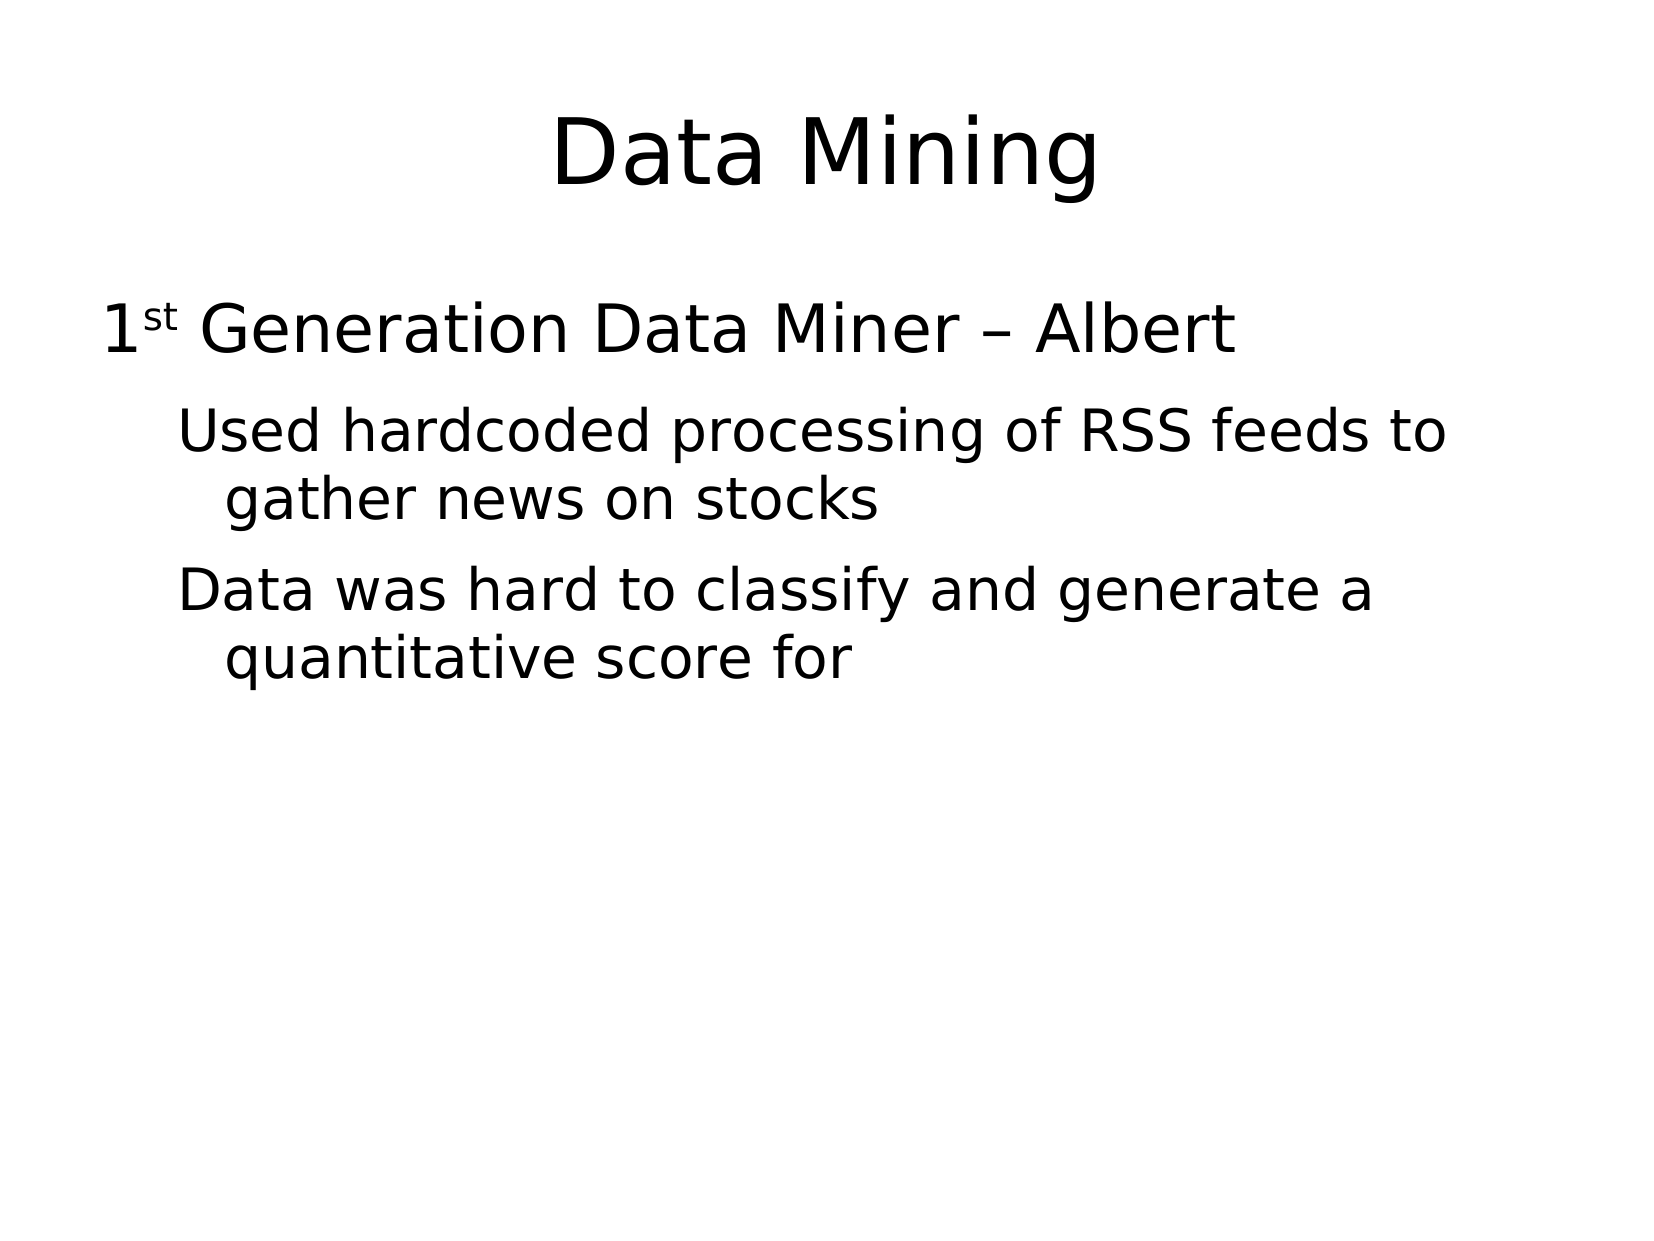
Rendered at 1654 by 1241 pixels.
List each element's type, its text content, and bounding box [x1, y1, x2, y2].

title Data Mining [82, 49, 1571, 257]
list 1st Generation Data Miner – Albert Used hardcoded processing of RSS feeds to gather news on stocks Data was hard to classify and generate a quantitative score for [82, 290, 1571, 1109]
